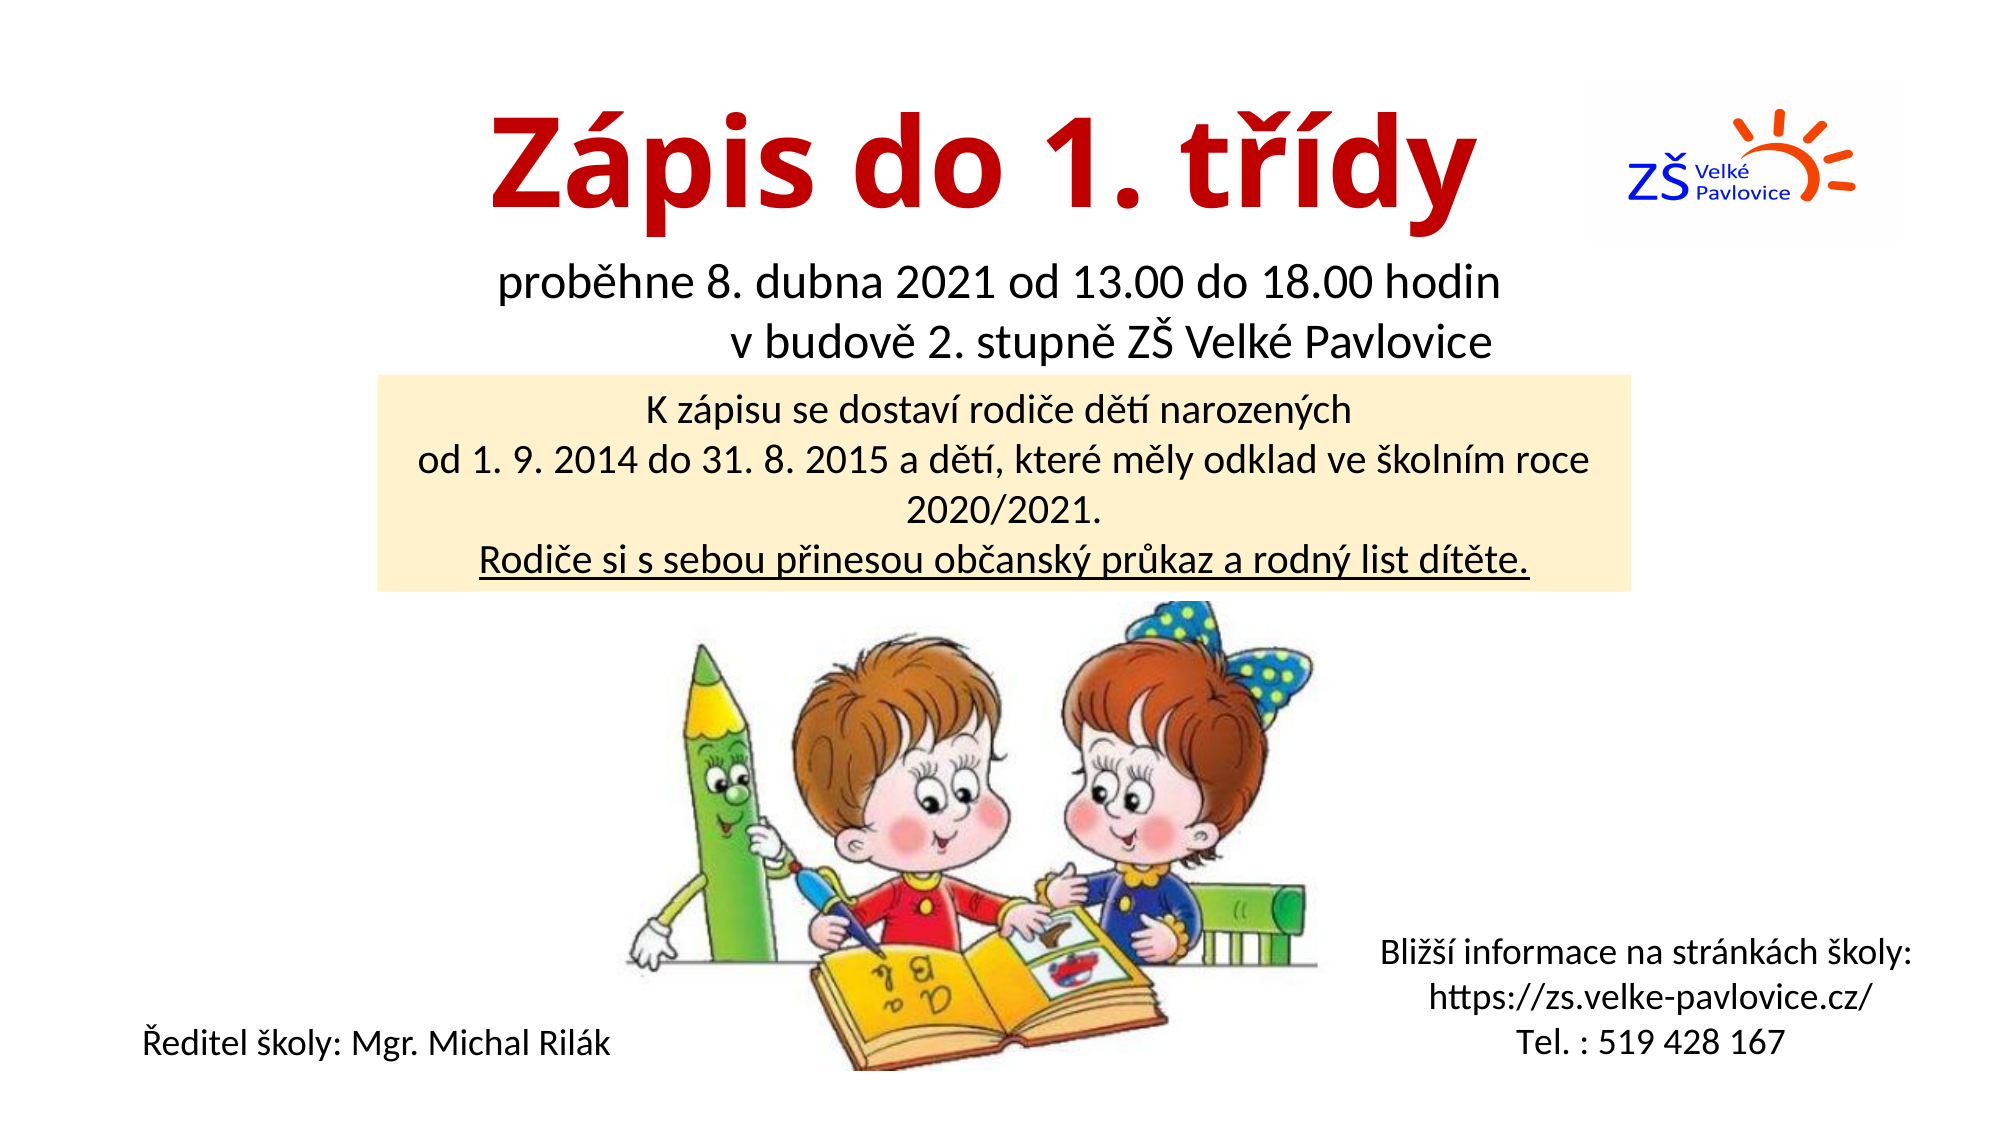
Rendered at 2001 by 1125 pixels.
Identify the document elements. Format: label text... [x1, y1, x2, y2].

text_box Bližší informace na stránkách školy: https://zs.velke-pavlovice.cz/ Tel. : 519 428 167 [1364, 919, 1938, 1071]
picture [567, 601, 1357, 1071]
text_box proběhne 8. dubna 2021 od 13.00 do 18.00 hodin v budově 2. stupně ZŠ Velké Pavlovice [476, 241, 1556, 374]
text_box K zápisu se dostaví rodiče dětí narozených od 1. 9. 2014 do 31. 8. 2015 a dětí, které měly odklad ve školním roce 2020/2021. Rodiče si s sebou přinesou občanský průkaz a rodný list dítěte. [377, 374, 1632, 592]
text_box Ředitel školy: Mgr. Michal Rilák [127, 1009, 628, 1071]
text_box Zápis do 1. třídy [413, 75, 1556, 243]
picture [1585, 79, 1900, 242]
